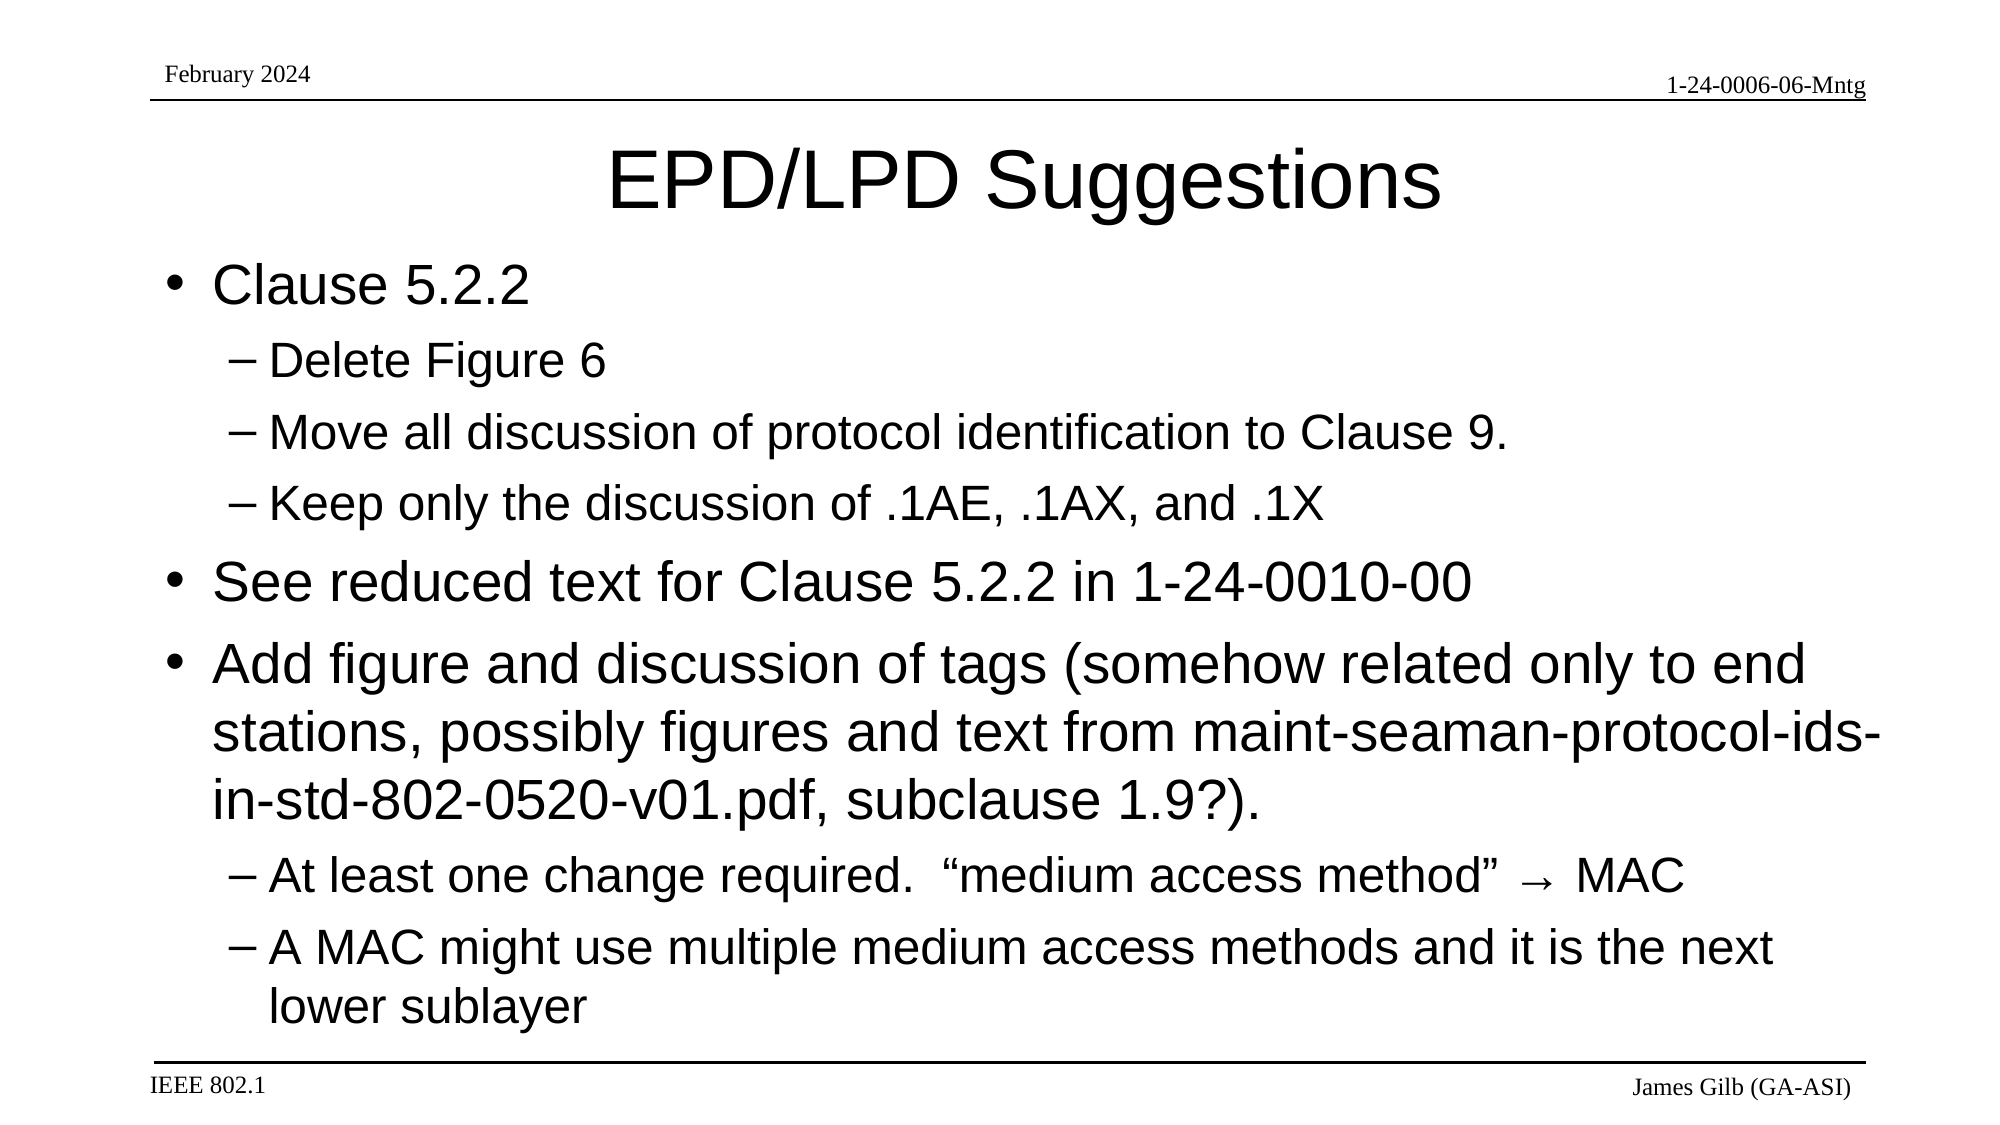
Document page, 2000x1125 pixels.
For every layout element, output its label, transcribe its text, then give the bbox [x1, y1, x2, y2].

title EPD/LPD Suggestions [149, 112, 1900, 238]
list Clause 5.2.2 Delete Figure 6 Move all discussion of protocol identification to Clause 9. Keep only the discussion of .1AE, .1AX, and .1X See reduced text for Clause 5.2.2 in 1-24-0010-00 Add figure and discussion of tags (somehow related only to end stations, possibly figures and text from maint-seaman-protocol-ids-in-std-802-0520-v01.pdf, subclause 1.9?). At least one change required. “medium access method” → MAC A MAC might use multiple medium access methods and it is the next lower sublayer [150, 239, 1900, 1051]
